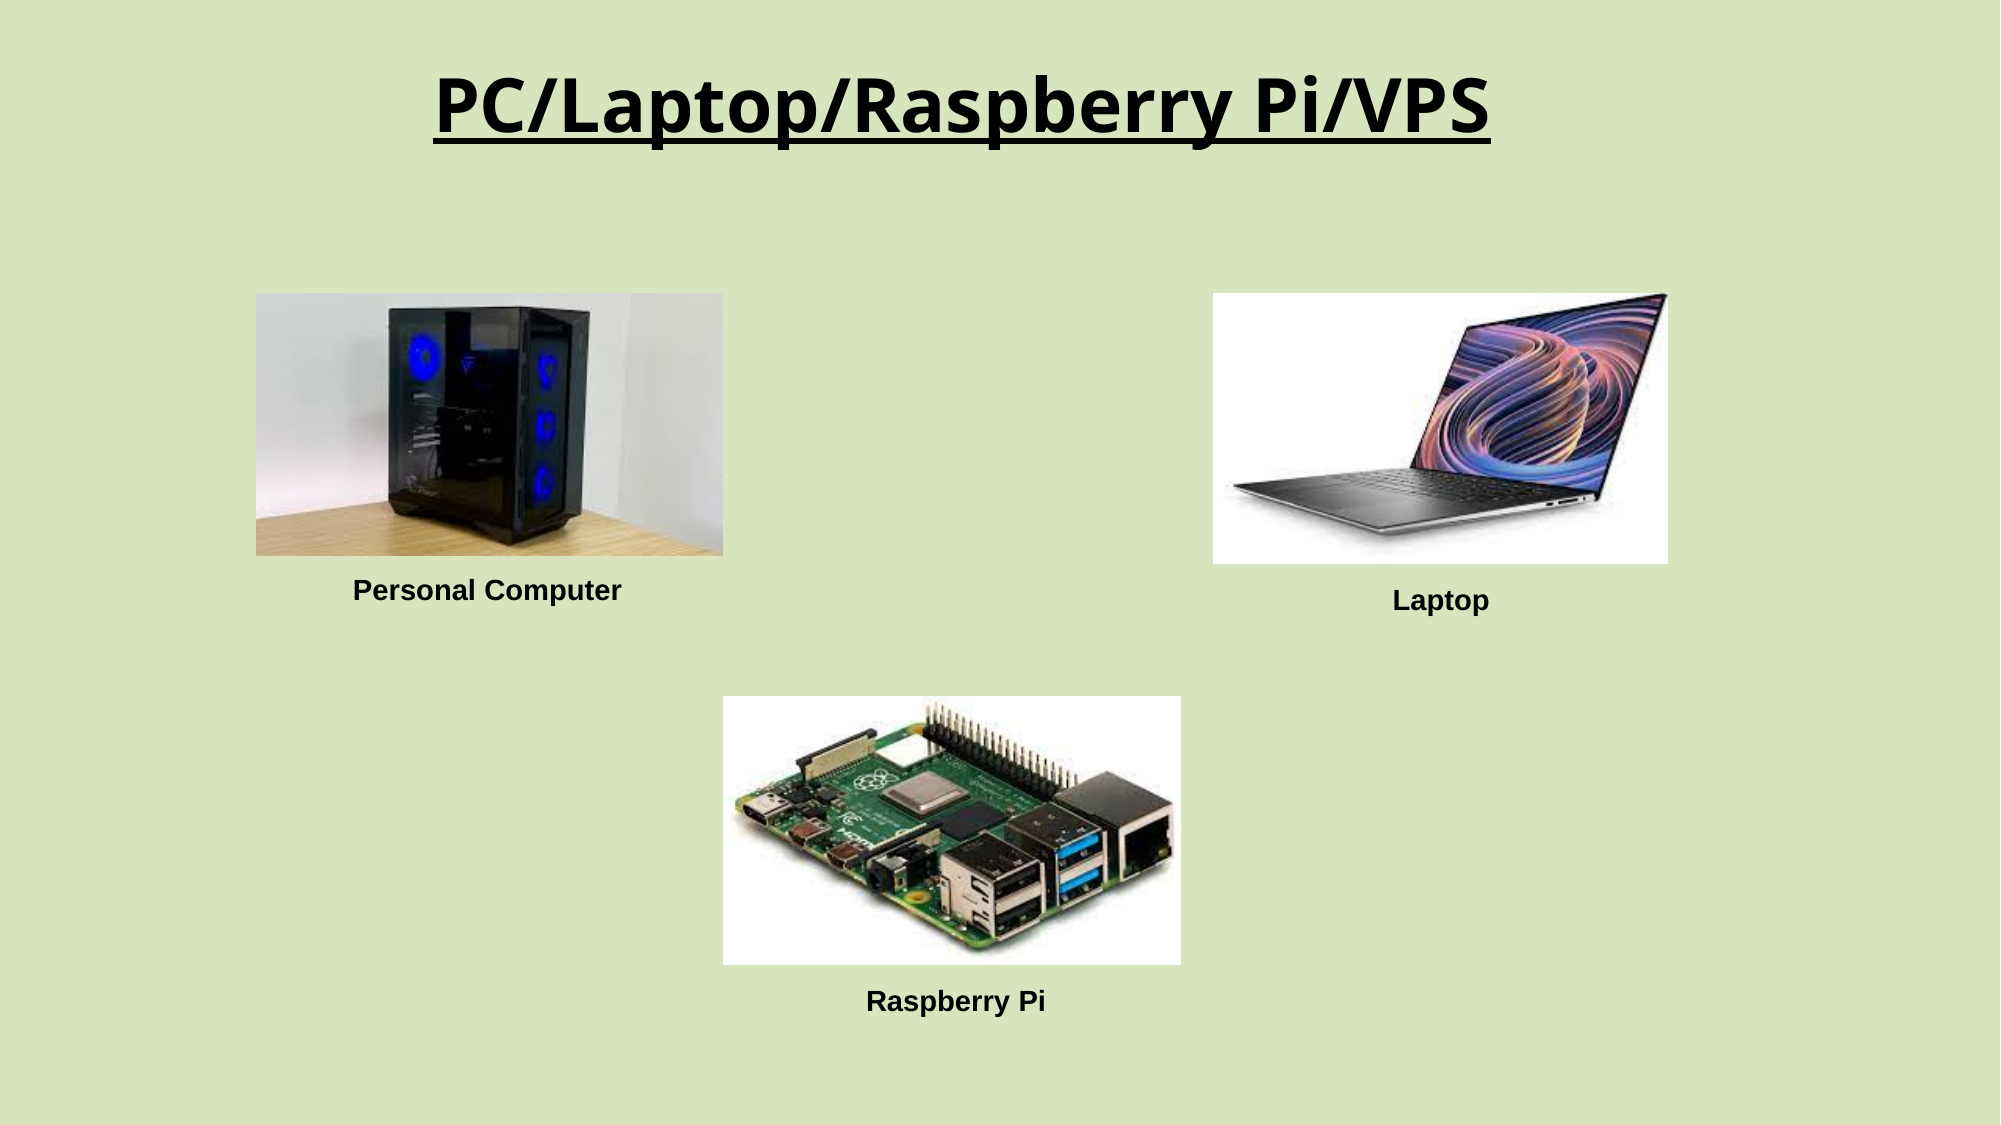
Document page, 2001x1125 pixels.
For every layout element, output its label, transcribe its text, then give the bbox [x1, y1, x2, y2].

picture [723, 696, 1181, 965]
picture [1213, 293, 1668, 564]
text_box PC/Laptop/Raspberry Pi/VPS [256, 0, 1668, 206]
picture [256, 293, 723, 556]
text_box Raspberry Pi [728, 974, 1184, 1025]
text_box Laptop [1329, 574, 1553, 624]
text_box Personal Computer [254, 564, 721, 614]
